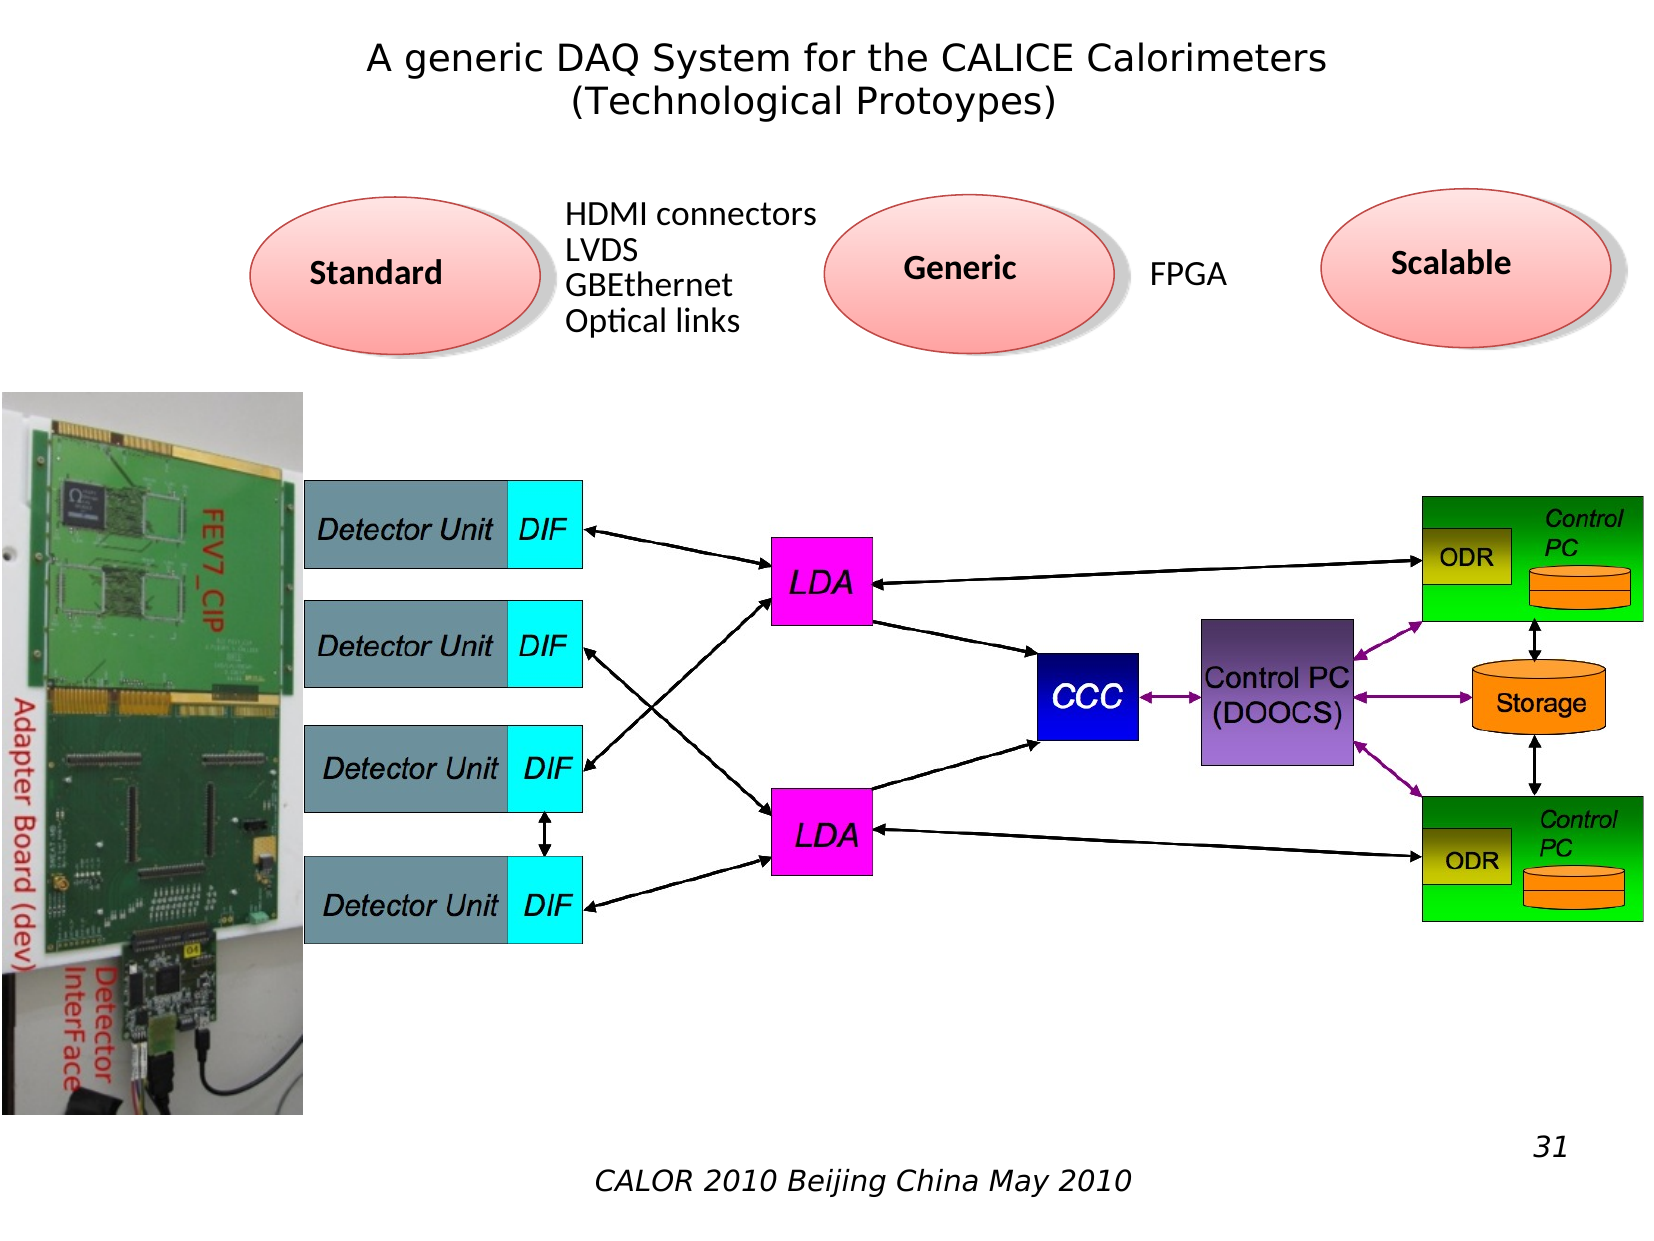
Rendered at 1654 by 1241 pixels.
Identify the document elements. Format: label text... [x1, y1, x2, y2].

text_box Generic [903, 236, 1076, 306]
text_box Standard [309, 241, 506, 310]
text_box A generic DAQ System for the CALICE Calorimeters (Technological Protoypes) [351, 29, 1322, 132]
text_box [870, 194, 1115, 354]
text_box FPGA [1149, 226, 1268, 363]
picture [2, 392, 303, 1115]
text_box HDMI connectors LVDS GBEthernet Optical links [565, 171, 870, 370]
text_box Scalable [1391, 232, 1572, 300]
text_box [250, 197, 541, 355]
picture [304, 480, 1644, 944]
text_box [1321, 188, 1611, 348]
